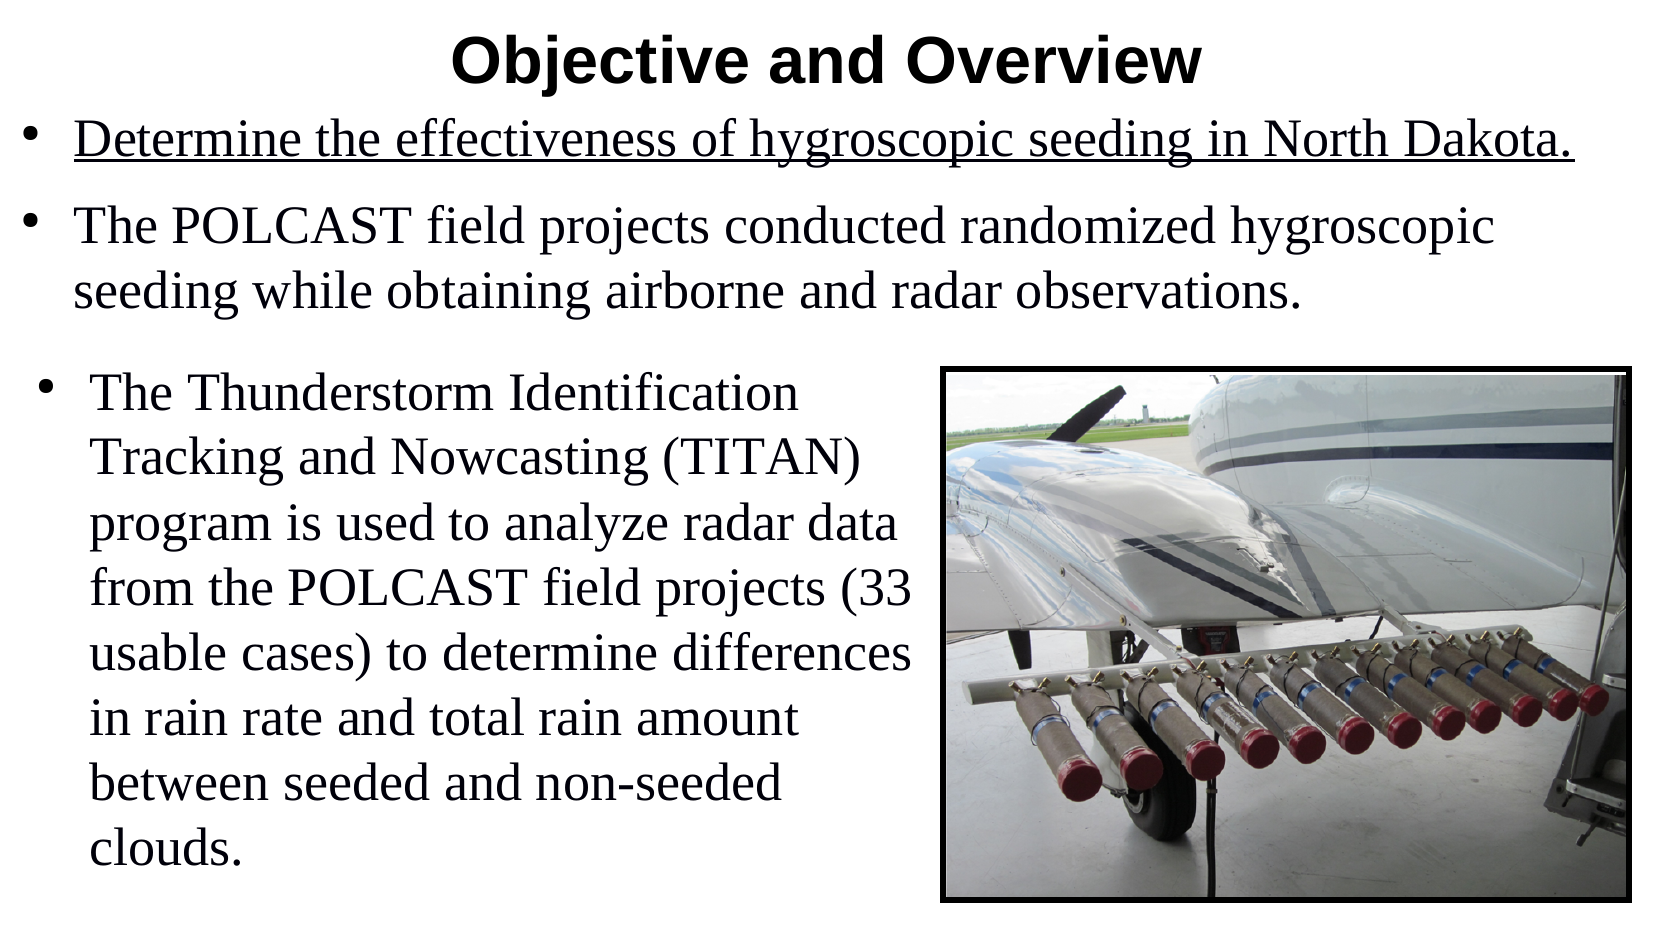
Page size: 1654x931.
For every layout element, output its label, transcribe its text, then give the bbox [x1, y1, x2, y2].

text_box The Thunderstorm Identification Tracking and Nowcasting (TITAN) program is used to analyze radar data from the POLCAST field projects (33 usable cases) to determine differences in rain rate and total rain amount between seeded and non-seeded clouds. [18, 355, 946, 901]
text_box Objective and Overview [0, 13, 1654, 90]
list Determine the effectiveness of hygroscopic seeding in North Dakota. The POLCAST field projects conducted randomized hygroscopic seeding while obtaining airborne and radar observations. [3, 101, 1636, 399]
picture [946, 371, 1626, 897]
